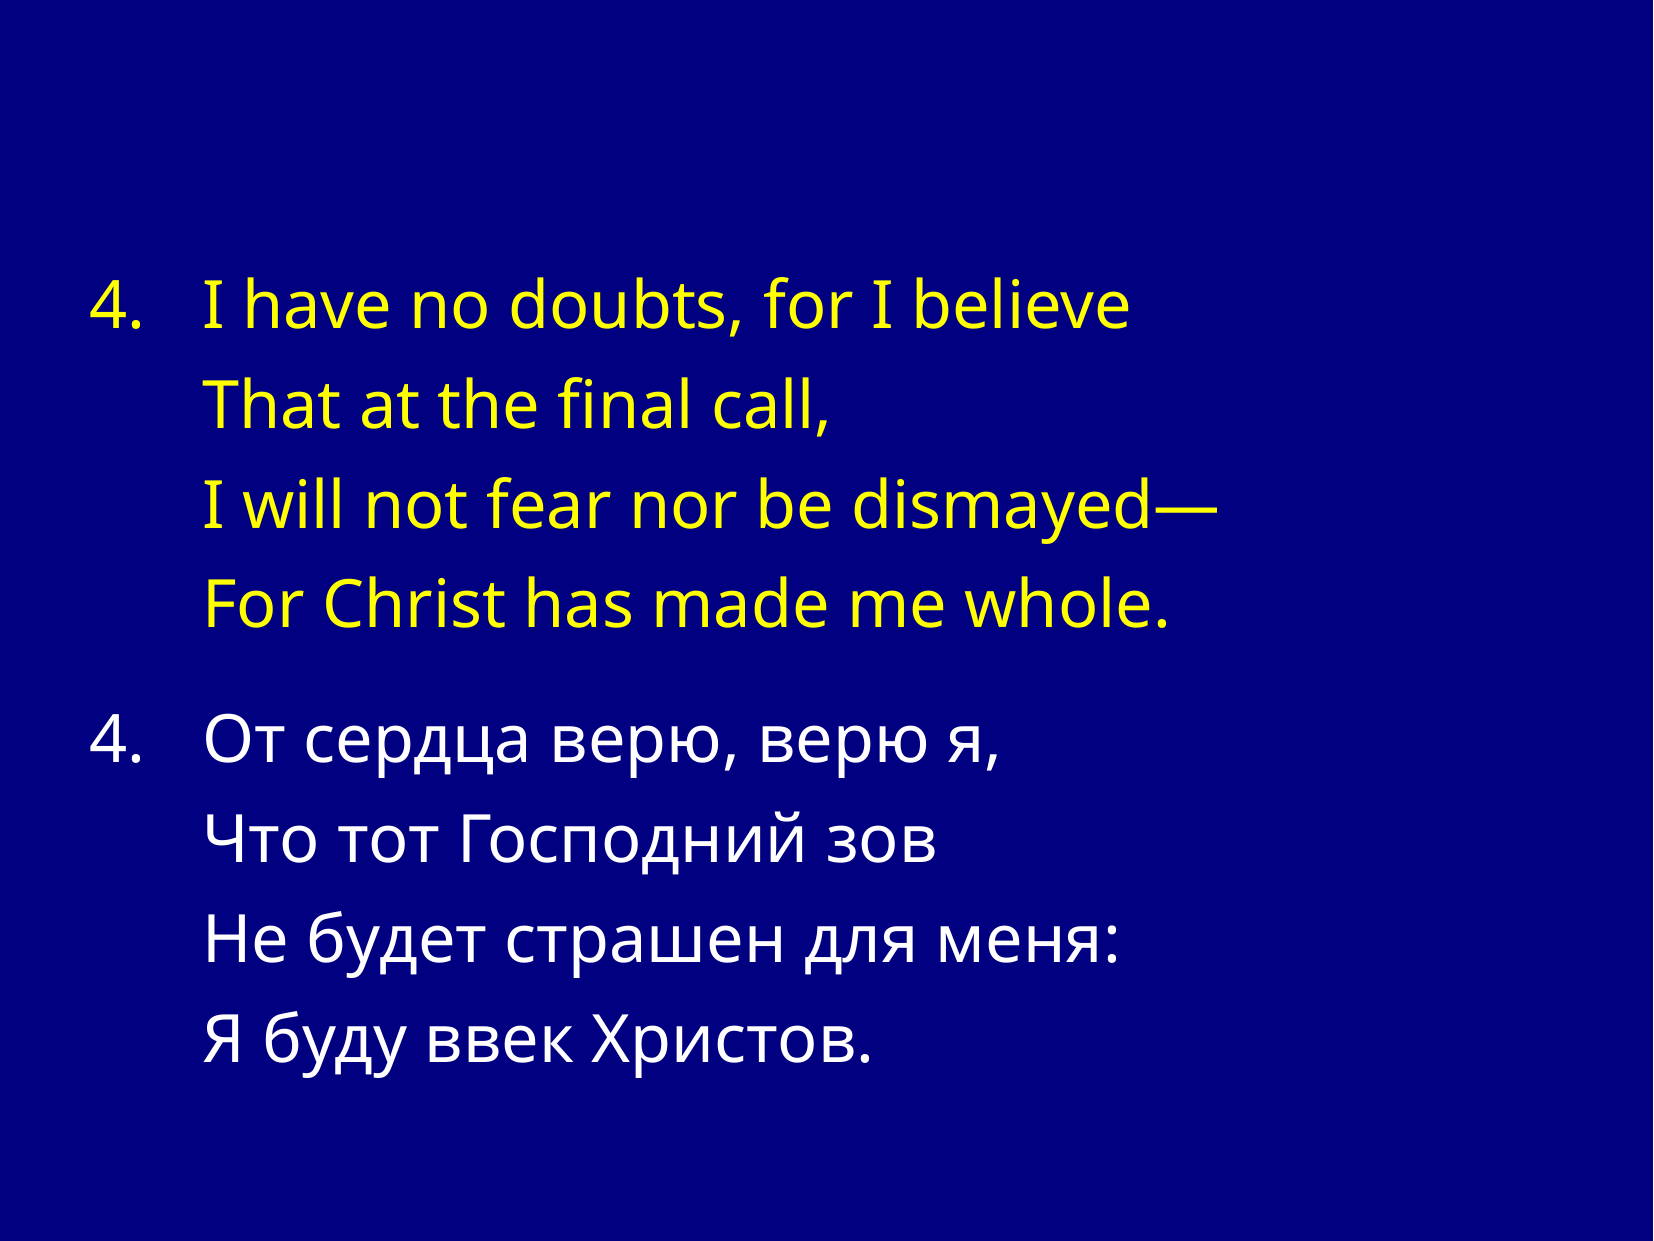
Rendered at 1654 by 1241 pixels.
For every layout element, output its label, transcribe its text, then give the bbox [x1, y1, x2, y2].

text_box 4. От сердца верю, верю я, Что тот Господний зов Не будет страшен для меня: Я буду ввек Христов. [75, 675, 1576, 1163]
text_box 4. I have no doubts, for I believe That at the final call, I will not fear nor be dismayed— For Christ has made me whole. [75, 150, 1576, 638]
